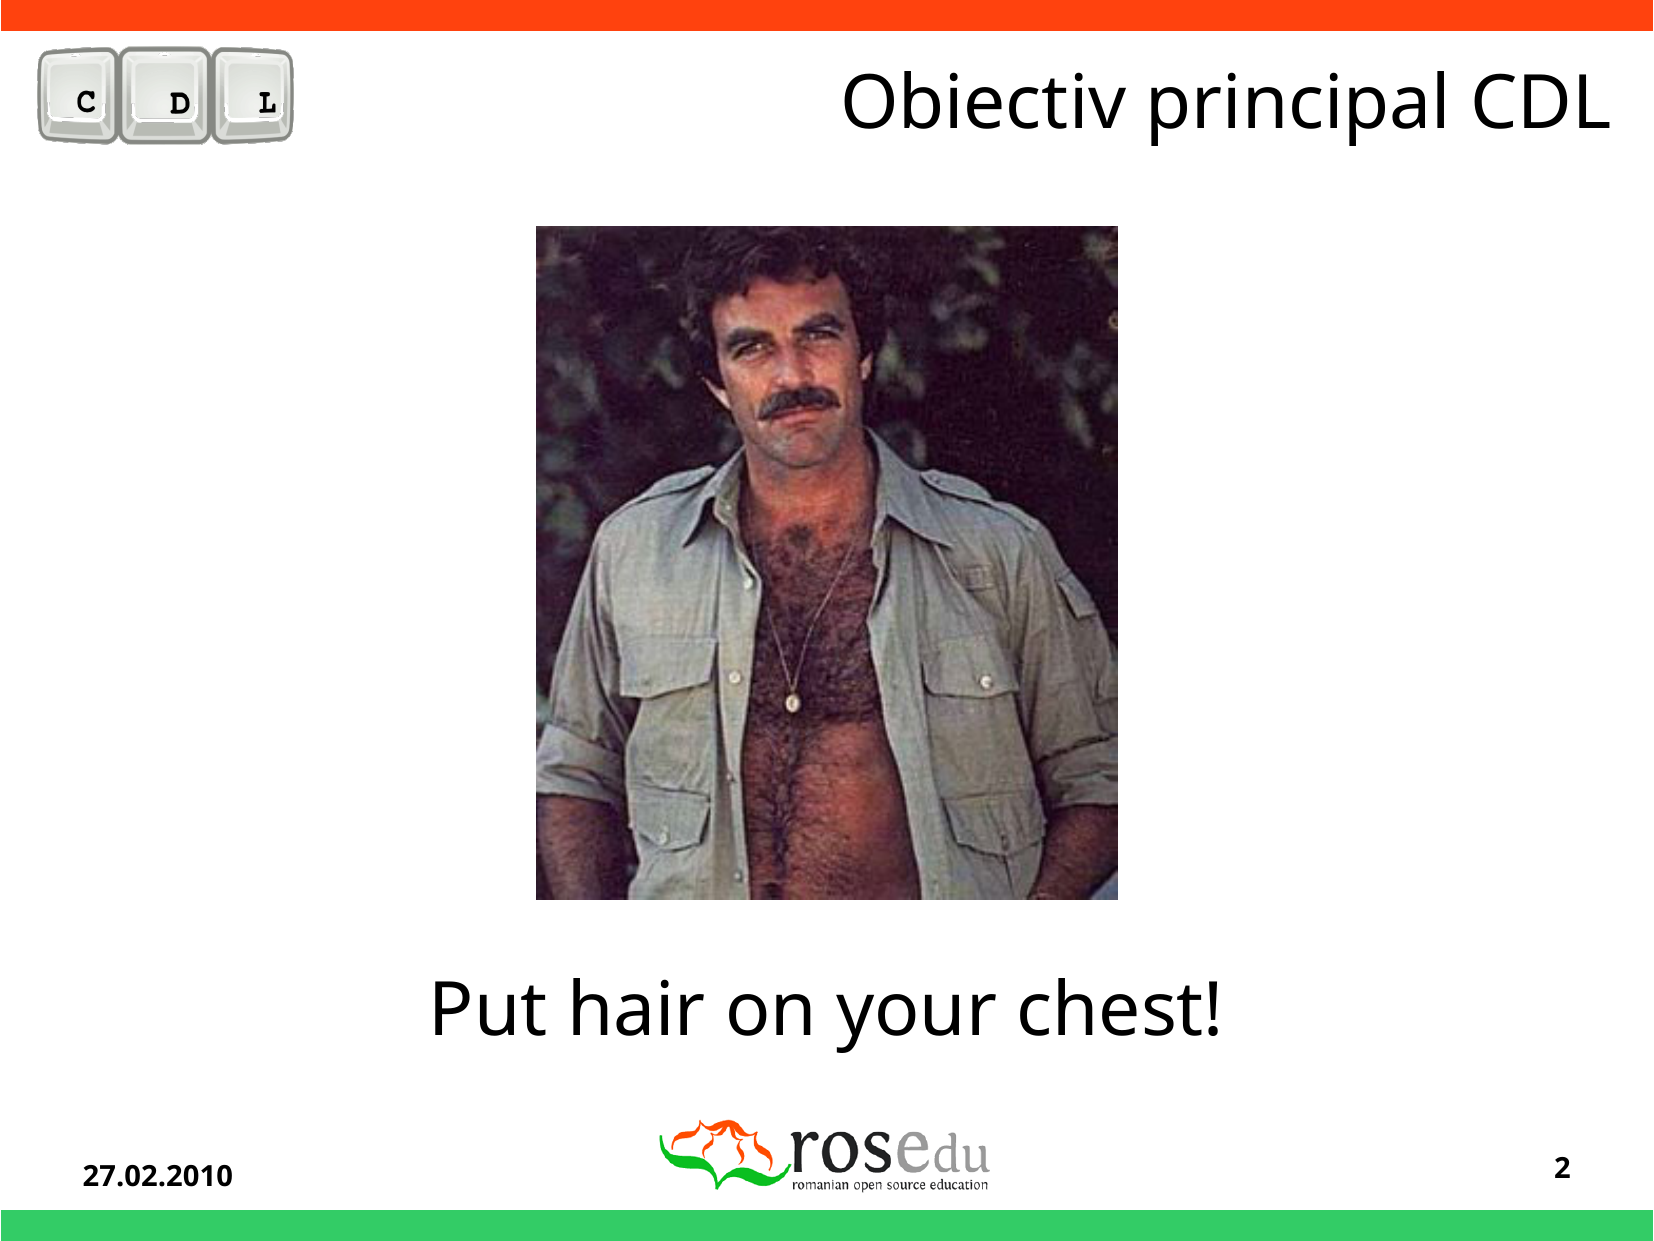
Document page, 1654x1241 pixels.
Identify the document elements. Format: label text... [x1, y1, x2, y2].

title Obiectiv principal CDL [300, 52, 1613, 146]
picture [656, 1104, 1005, 1209]
text_box Put hair on your chest! [376, 947, 1277, 1051]
picture [37, 46, 294, 145]
picture [536, 226, 1118, 901]
